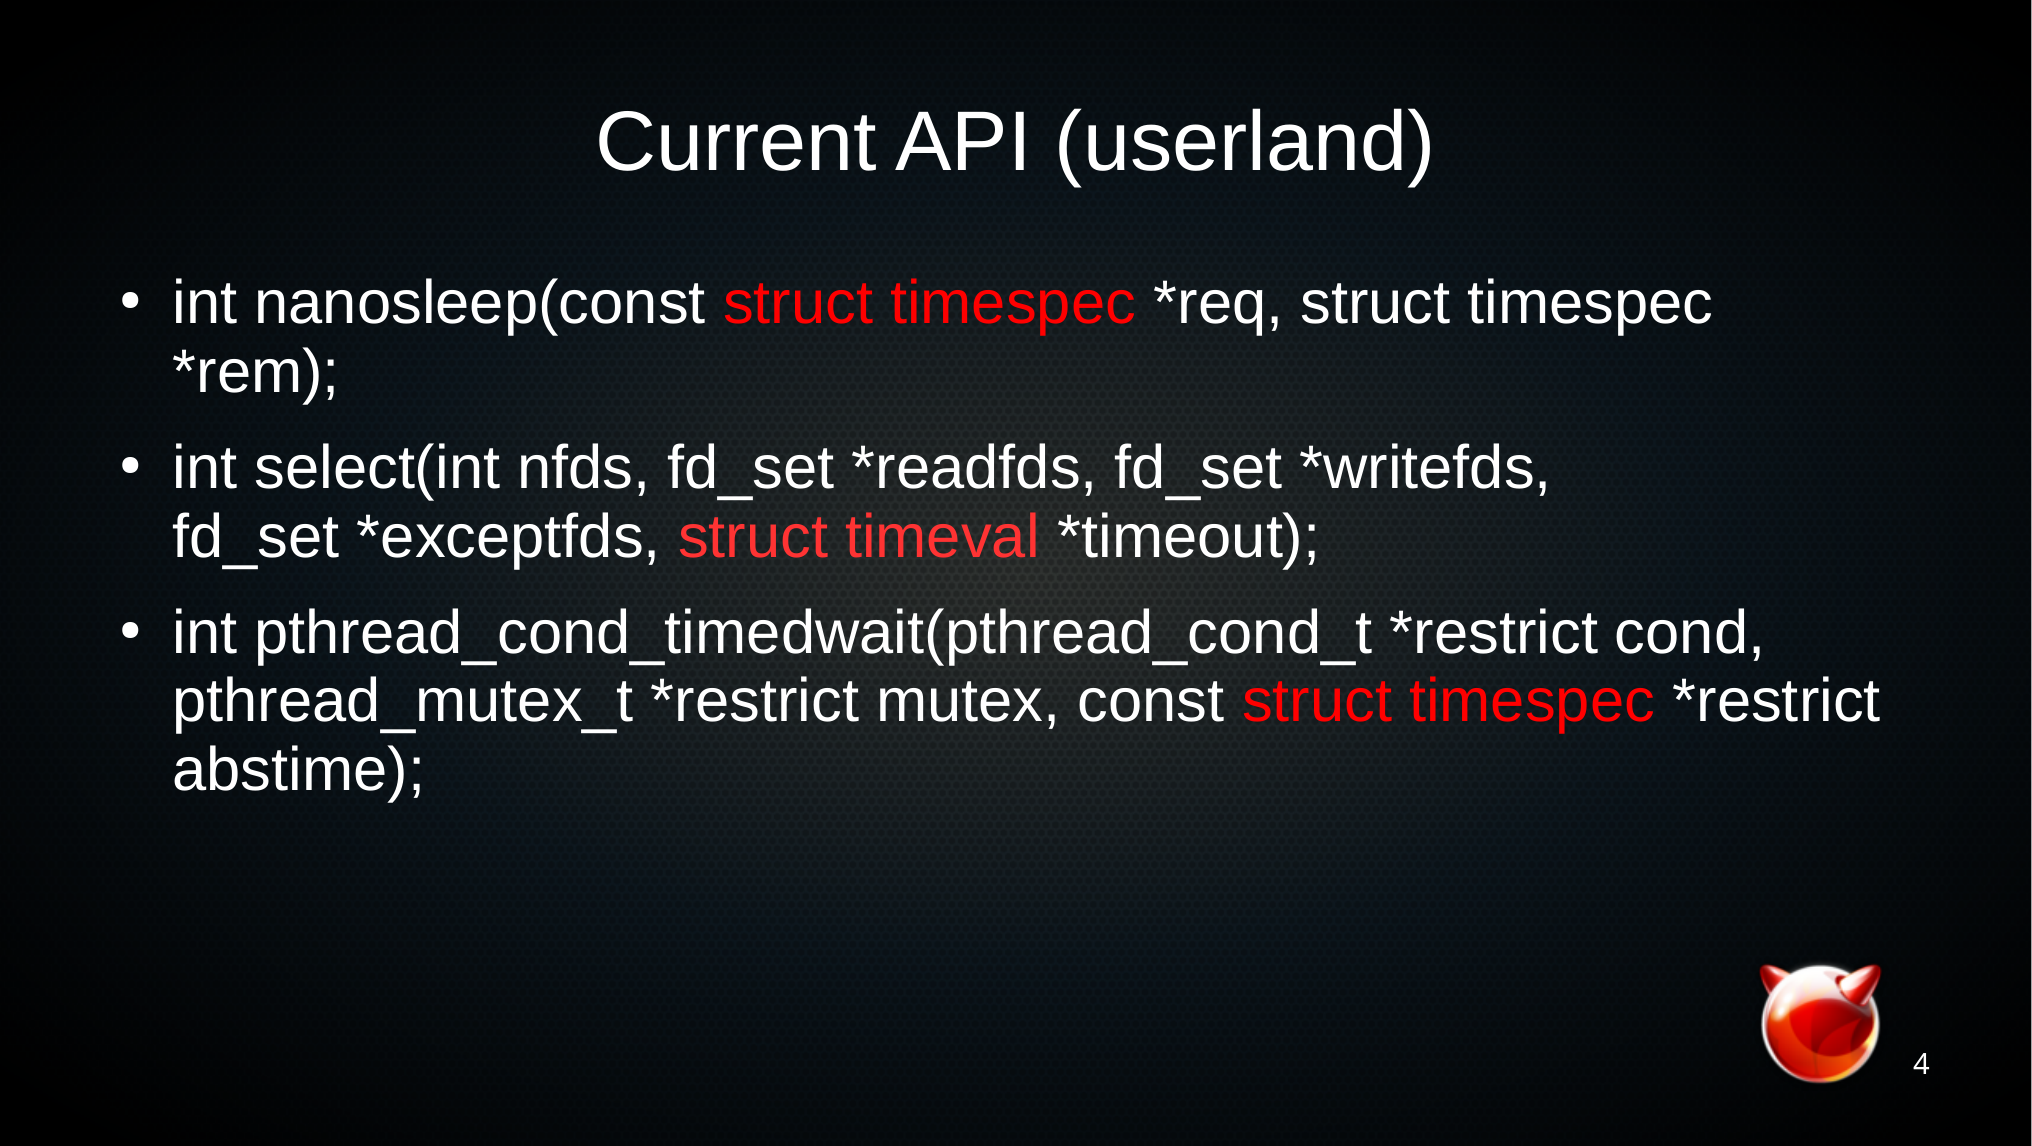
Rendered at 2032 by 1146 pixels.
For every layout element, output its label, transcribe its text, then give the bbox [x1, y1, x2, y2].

title Current API (userland) [101, 45, 1930, 237]
list int nanosleep(const struct timespec *req, struct timespec *rem); int select(int nfds, fd_set *readfds, fd_set *writefds, fd_set *exceptfds, struct timeval *timeout); int pthread_cond_timedwait(pthread_cond_t *restrict cond, pthread_mutex_t *restrict mutex, const struct timespec *restrict abstime); [101, 268, 1890, 1025]
picture [0, 0, 2032, 1146]
